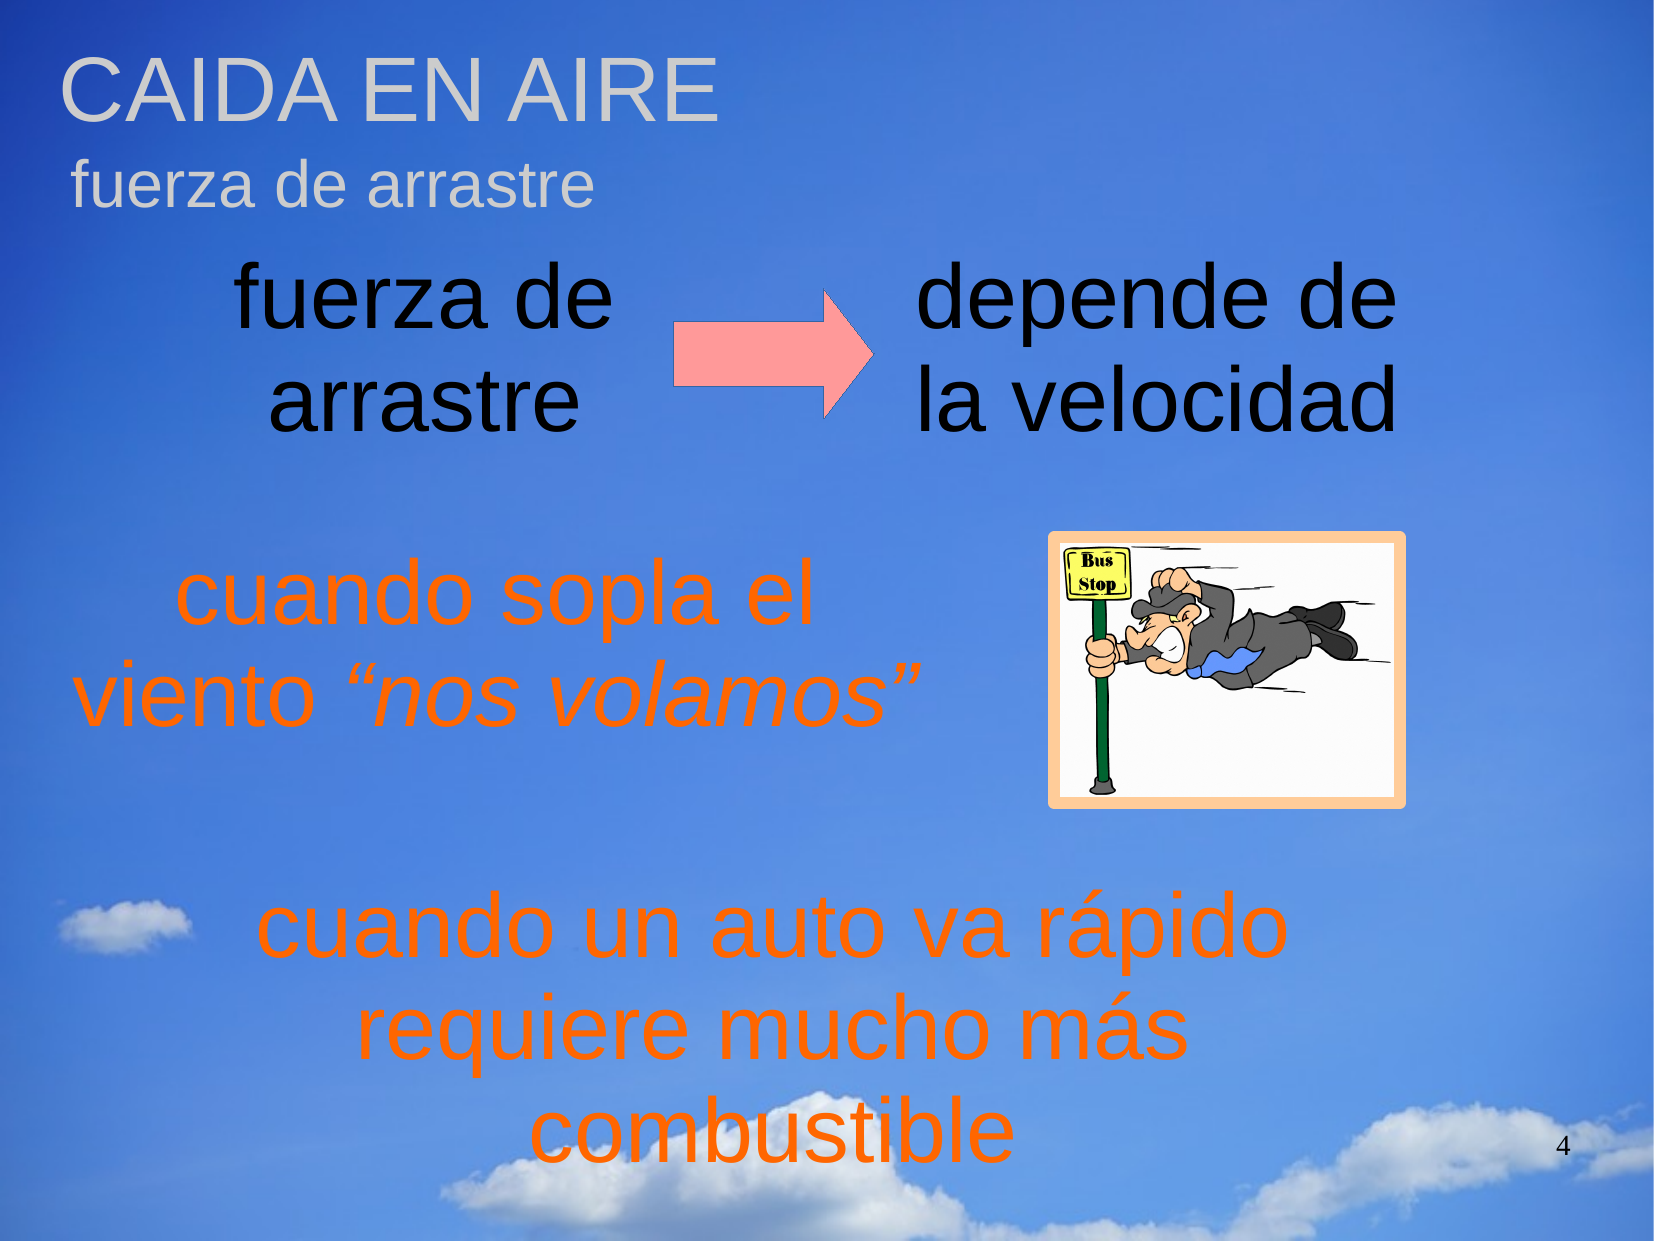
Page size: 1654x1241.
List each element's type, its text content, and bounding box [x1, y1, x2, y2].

text_box [673, 288, 875, 419]
title depende de la velocidad [897, 194, 1418, 502]
title fuerza de arrastre [70, 132, 638, 237]
title fuerza de arrastre [200, 194, 650, 490]
picture [0, 0, 1654, 1241]
title cuando sopla el viento “nos volamos” [47, 490, 945, 798]
title CAIDA EN AIRE [59, 37, 1548, 142]
title cuando un auto va rápido requiere mucho más combustible [177, 874, 1371, 1182]
